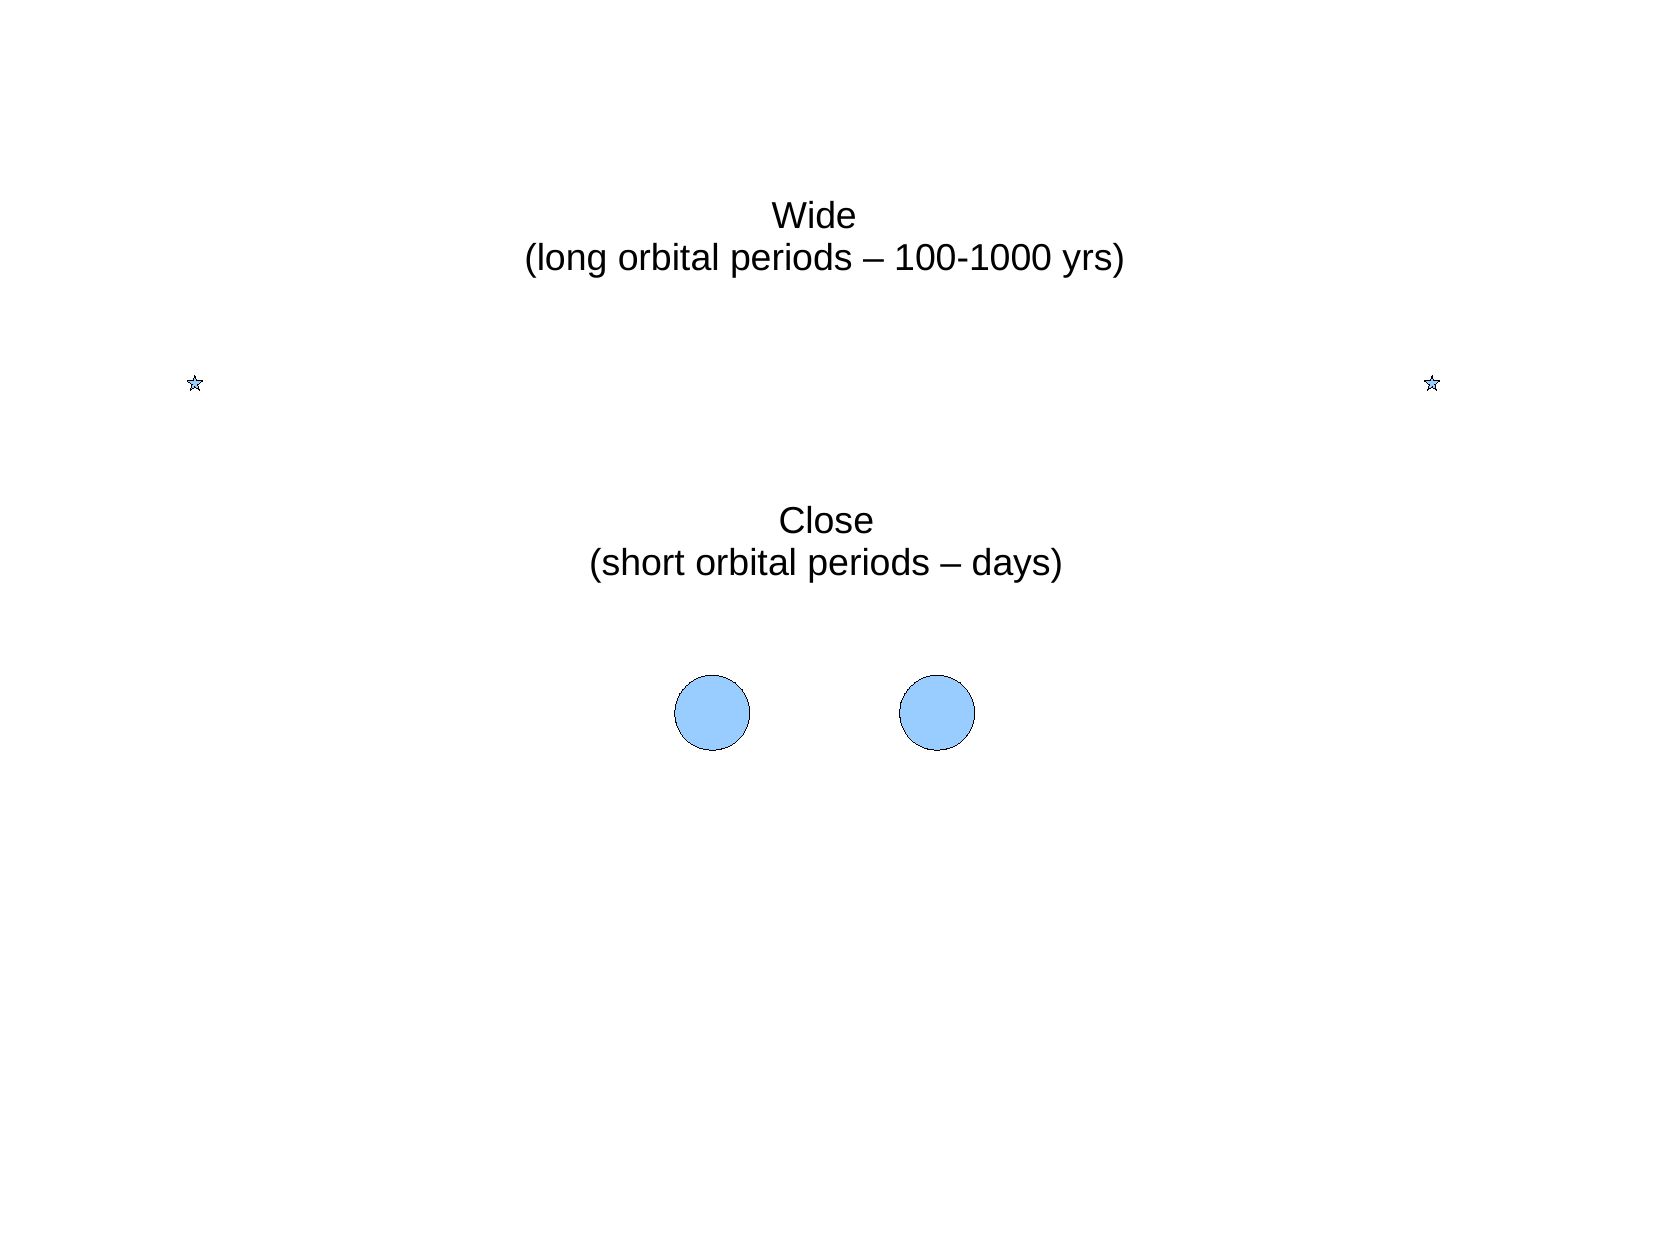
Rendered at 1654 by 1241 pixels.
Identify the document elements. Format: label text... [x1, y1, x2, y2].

text_box Wide (long orbital periods – 100-1000 yrs) [0, 187, 1650, 287]
text_box [674, 675, 750, 751]
text_box [1424, 375, 1440, 391]
text_box Close (short orbital periods – days) [0, 491, 1653, 591]
text_box [899, 675, 975, 751]
text_box [187, 375, 203, 391]
